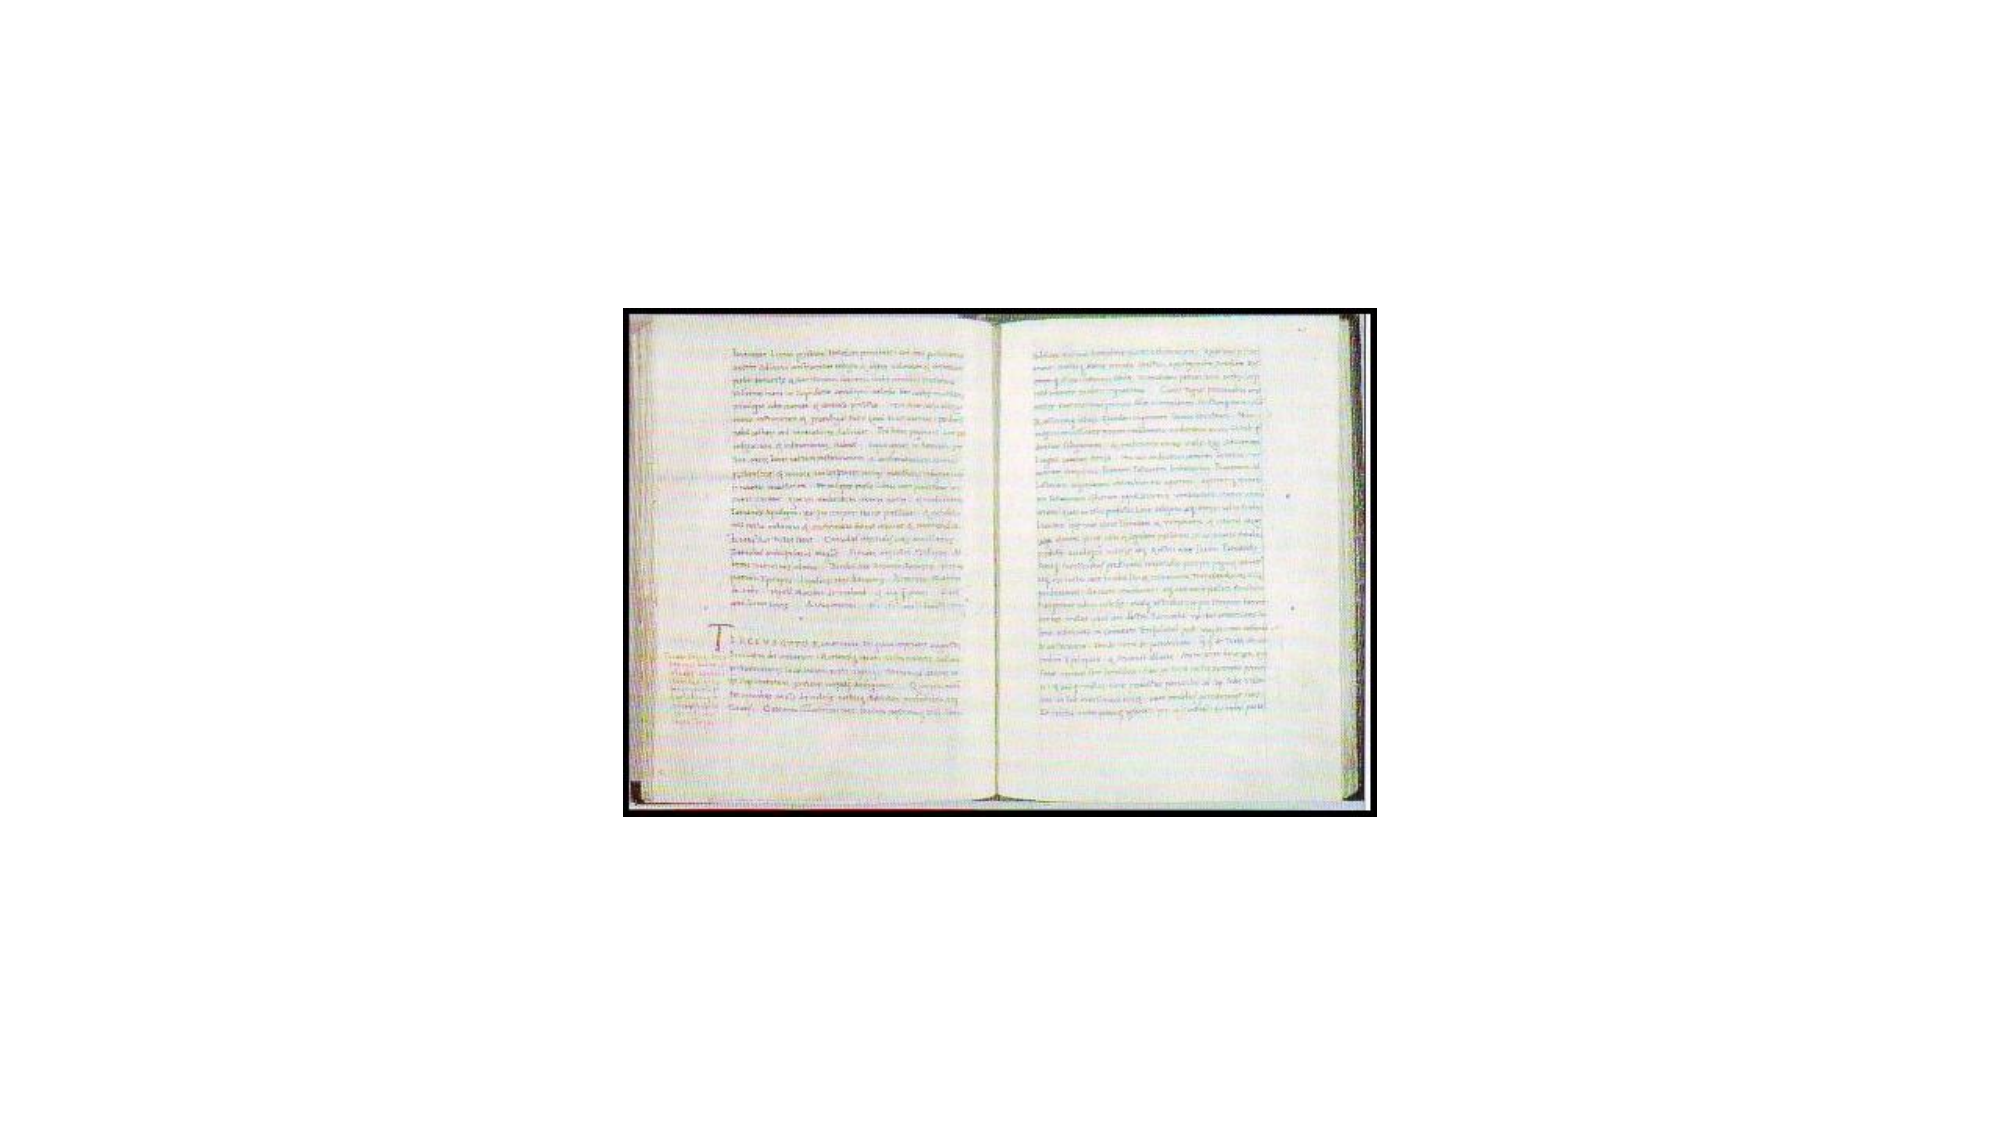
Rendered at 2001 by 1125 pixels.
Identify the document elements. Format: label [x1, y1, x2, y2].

picture [623, 308, 1377, 817]
